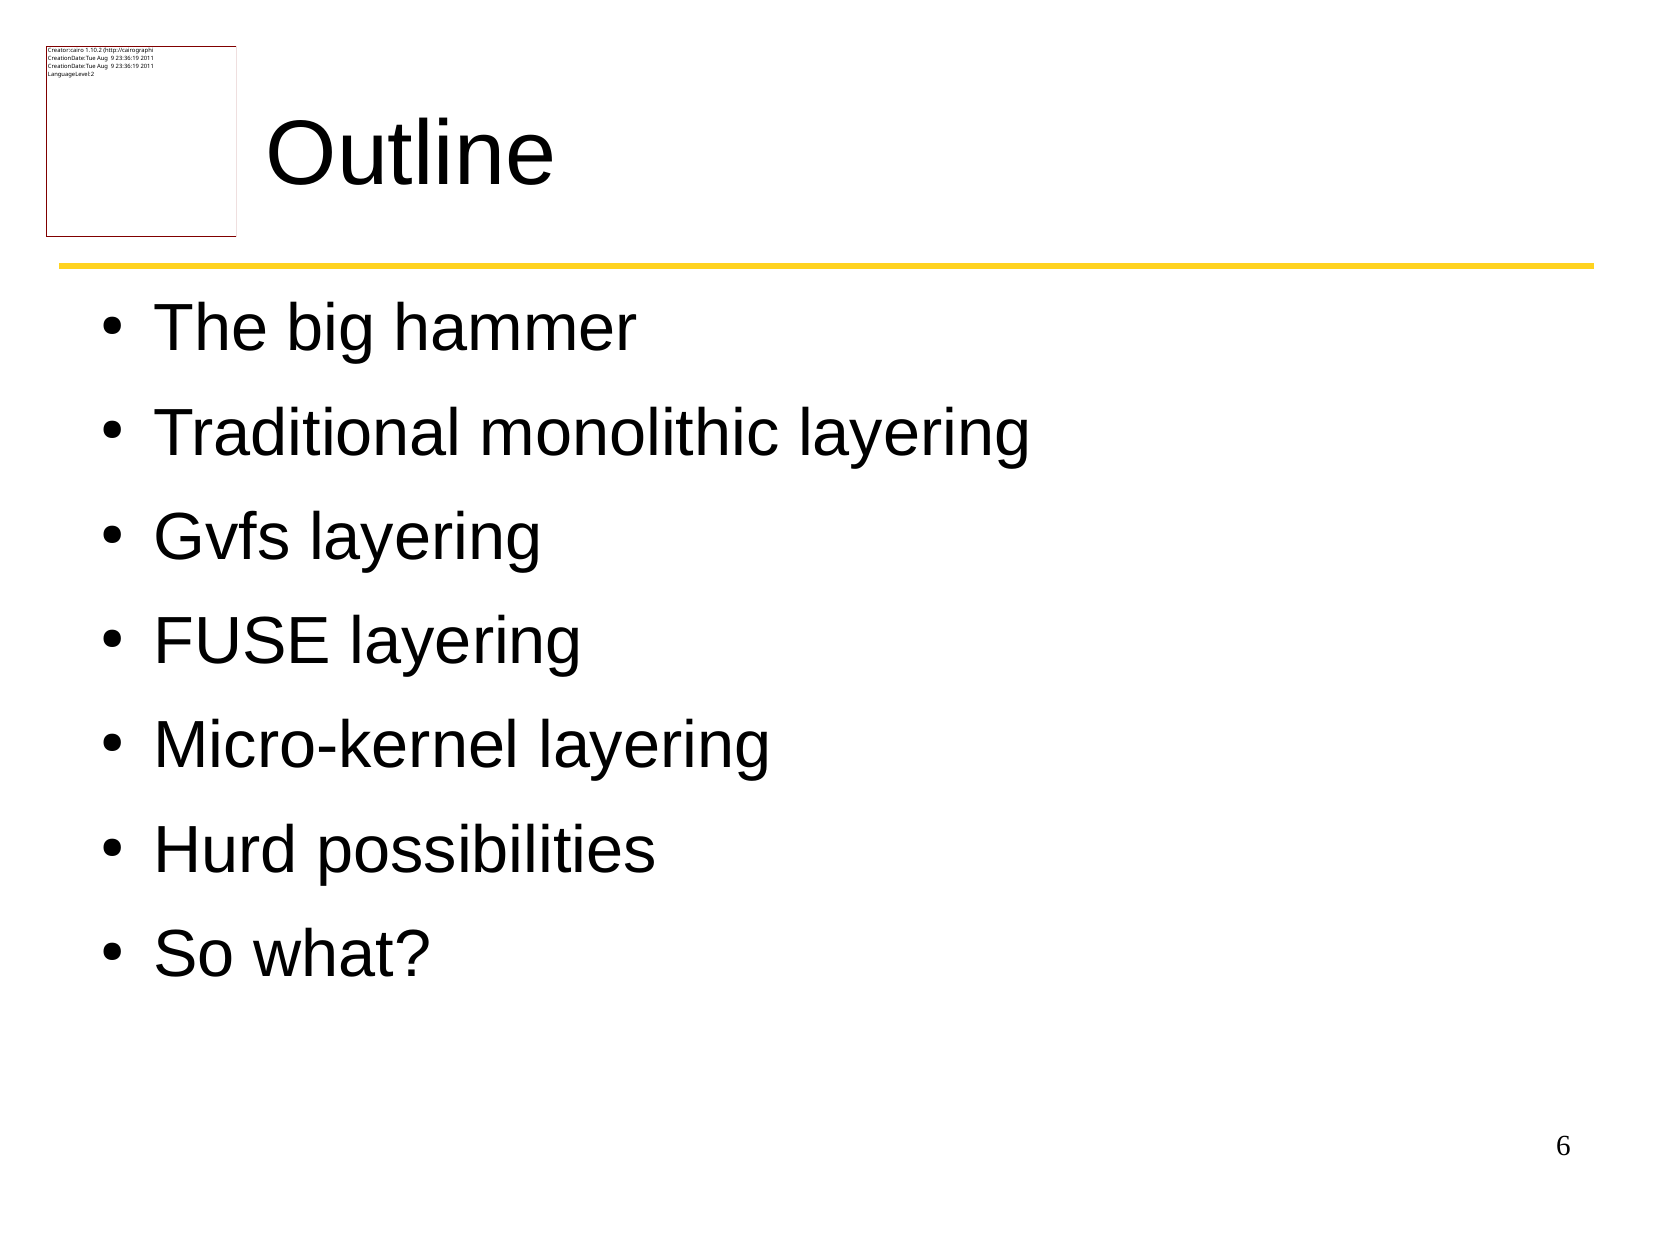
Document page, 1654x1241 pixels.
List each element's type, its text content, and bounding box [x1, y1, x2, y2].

title Outline [265, 49, 1571, 257]
list The big hammer Traditional monolithic layering Gvfs layering FUSE layering Micro-kernel layering Hurd possibilities So what? [82, 290, 1571, 1109]
